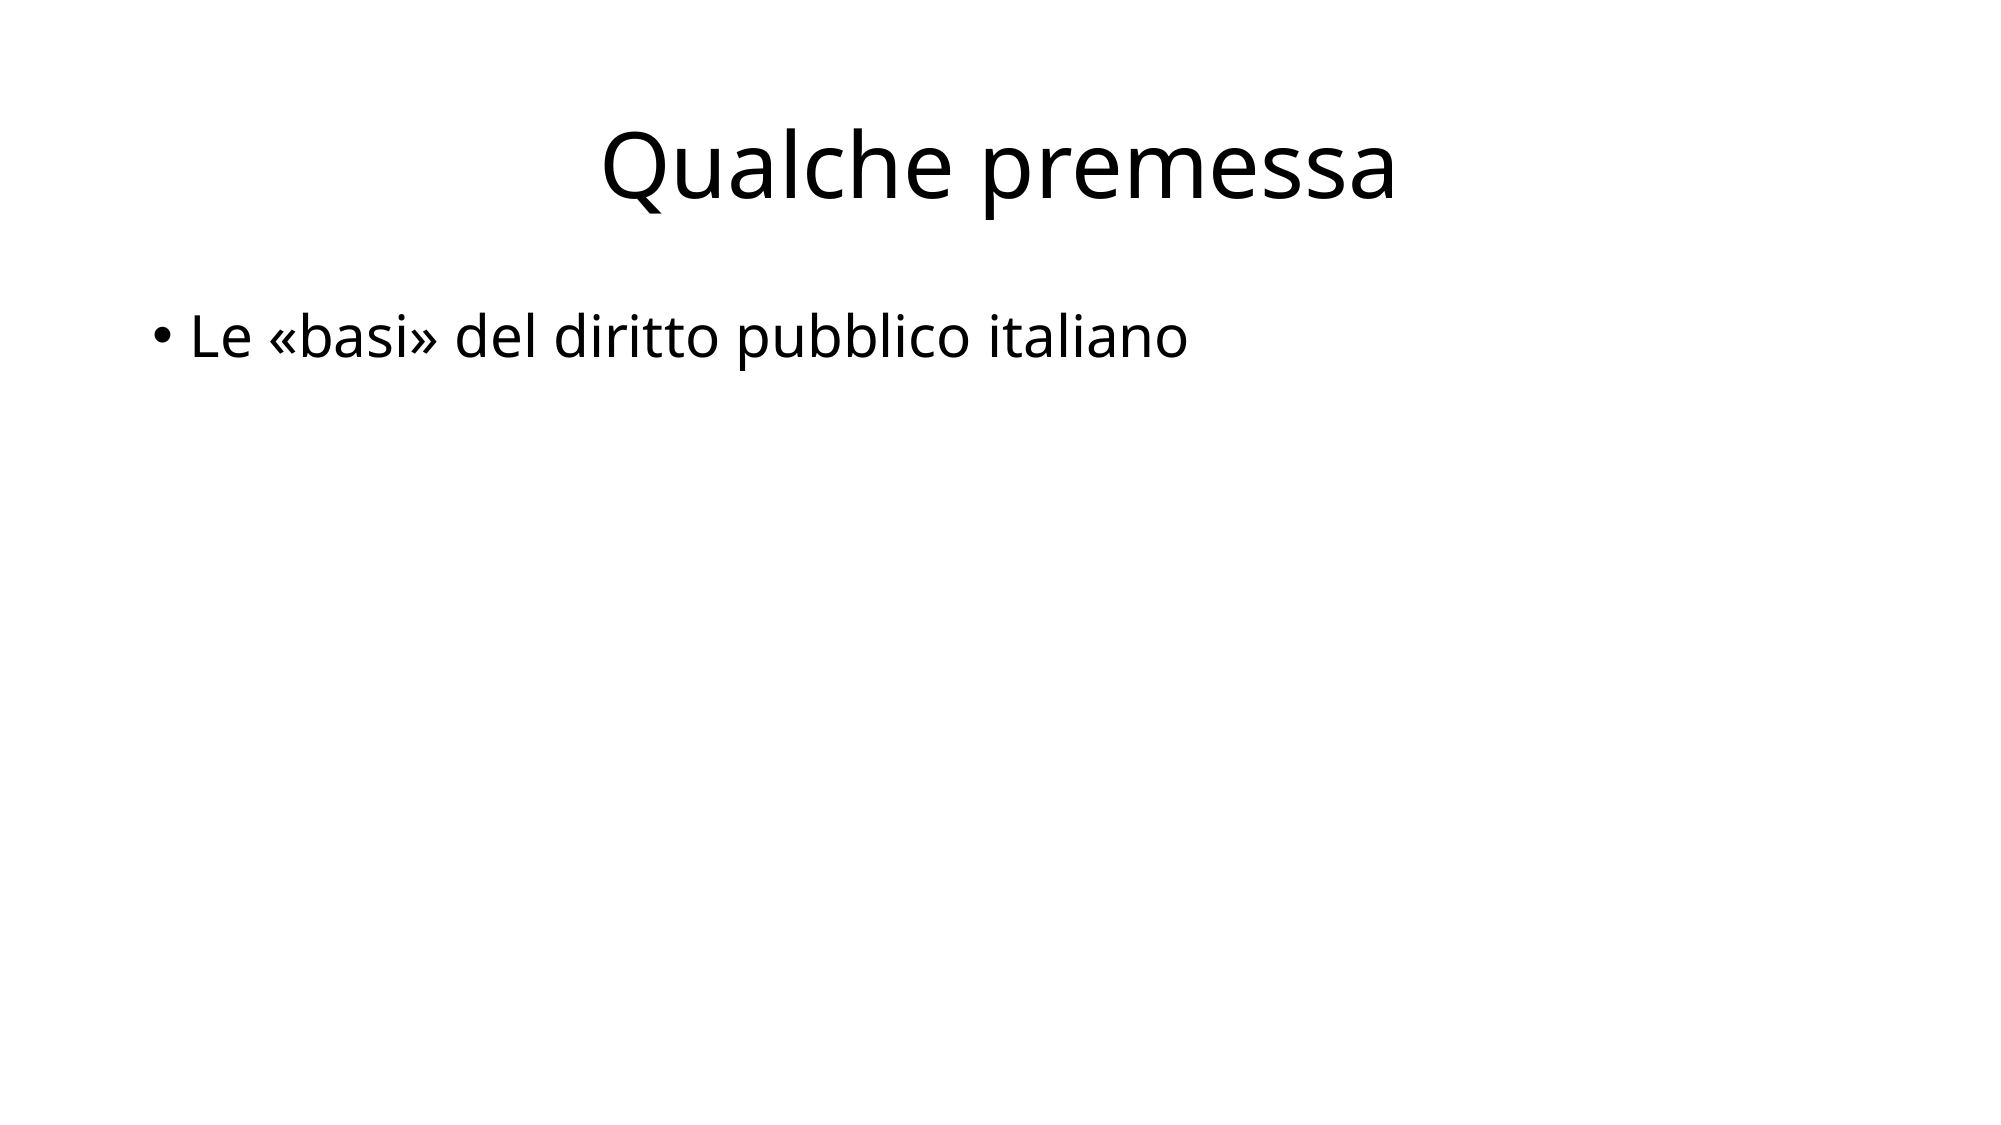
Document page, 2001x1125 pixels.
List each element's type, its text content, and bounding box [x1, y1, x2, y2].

list Le «basi» del diritto pubblico italiano [137, 299, 1863, 1014]
title Qualche premessa [137, 59, 1863, 278]
